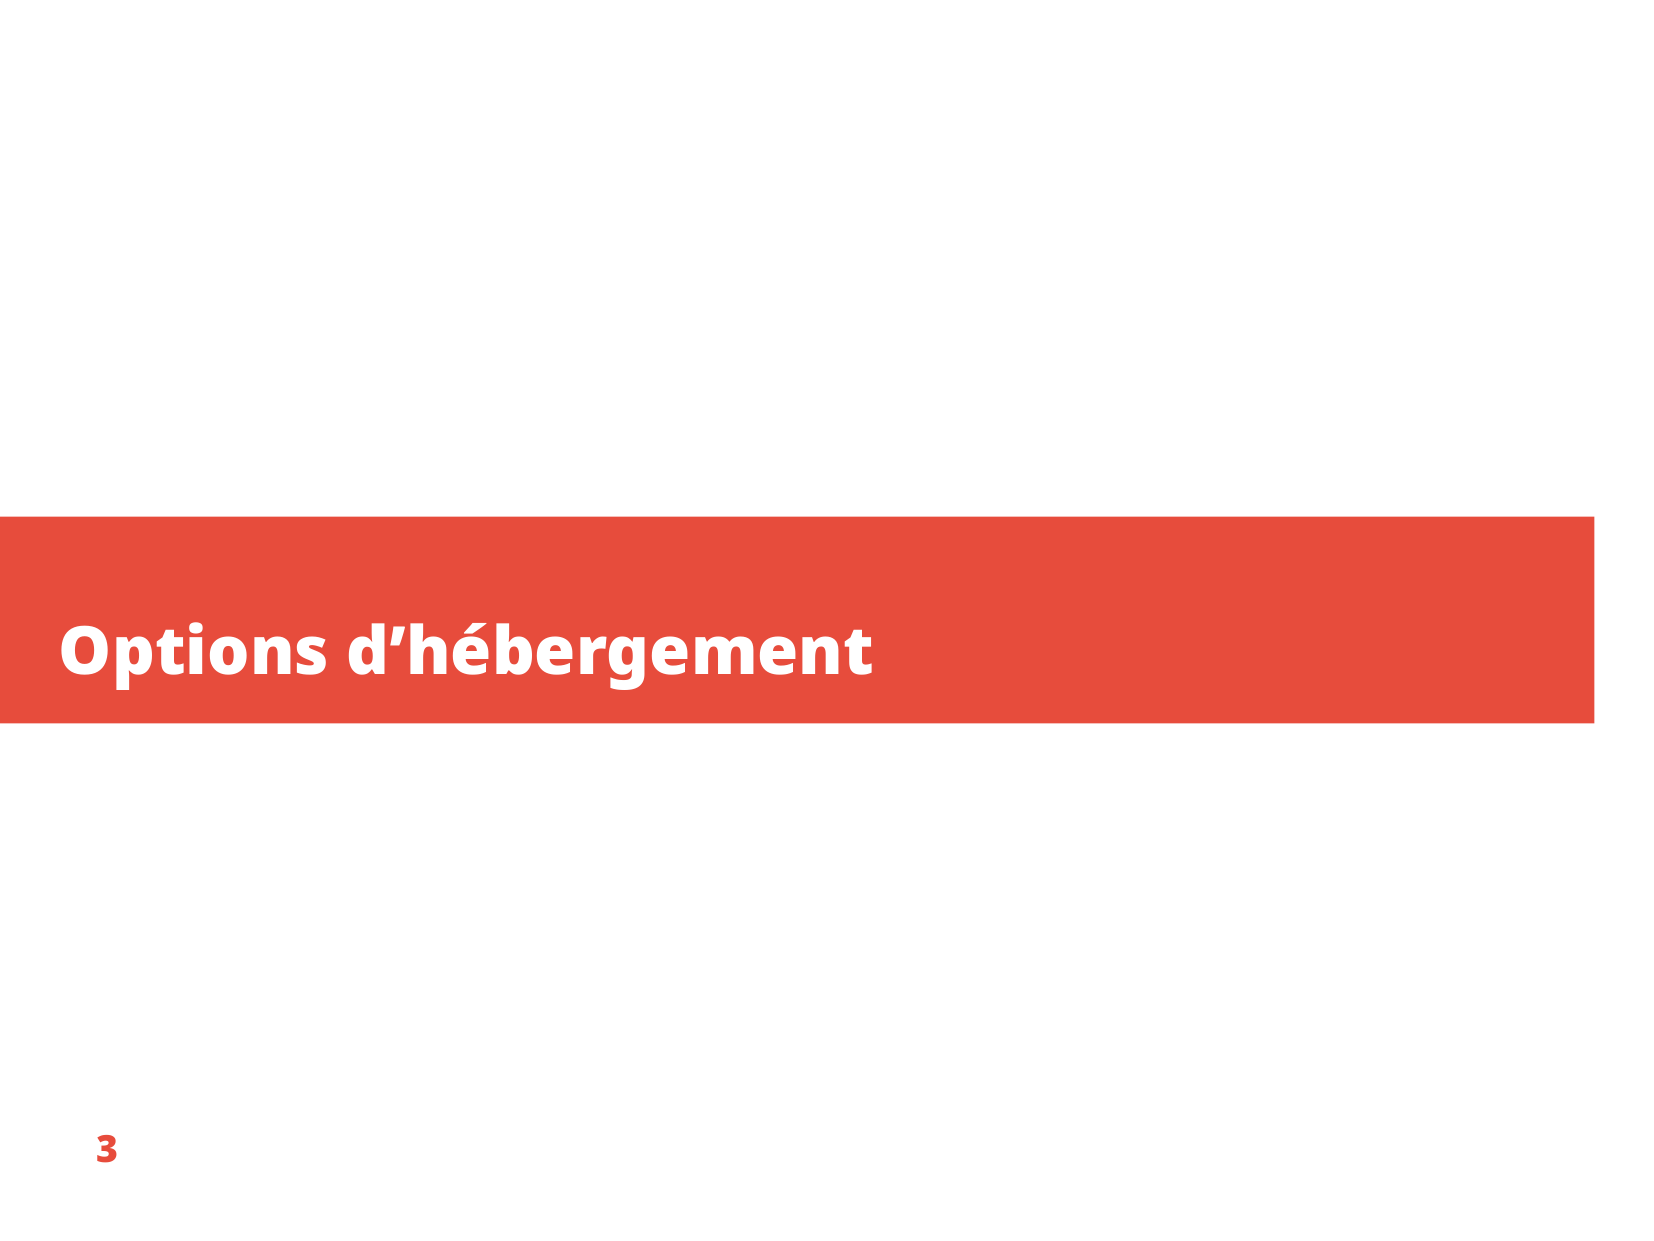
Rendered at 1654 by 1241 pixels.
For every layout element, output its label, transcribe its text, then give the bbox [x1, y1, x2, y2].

title Options d’hébergement [59, 546, 1595, 694]
